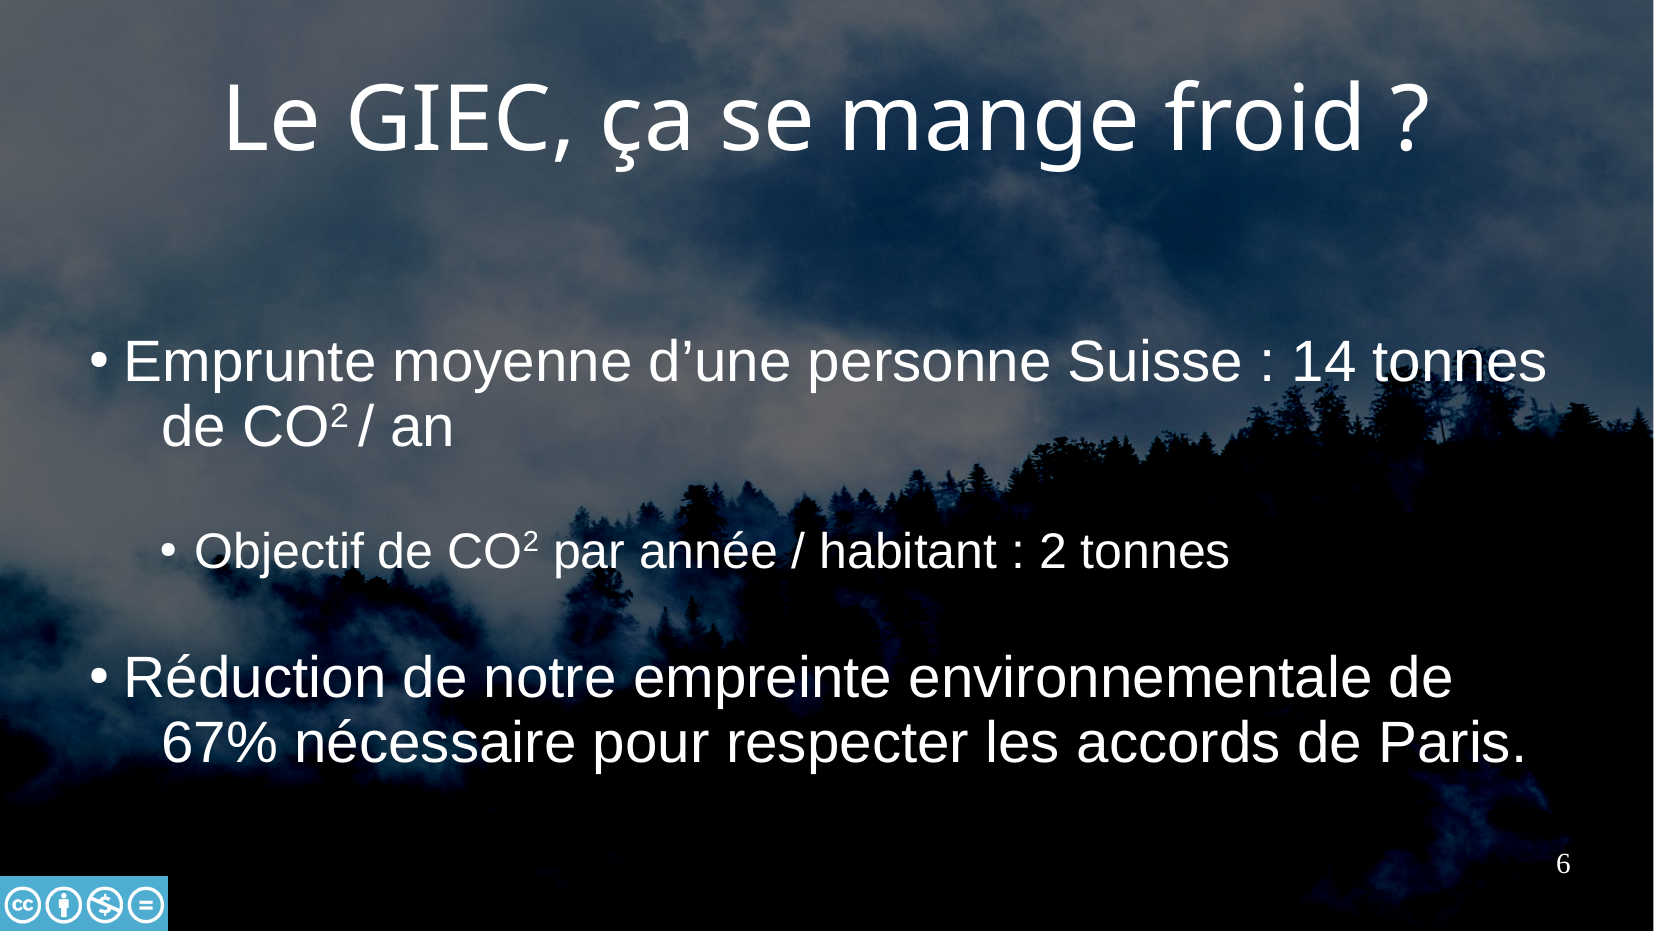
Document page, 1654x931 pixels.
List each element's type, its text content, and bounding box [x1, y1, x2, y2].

subtitle Emprunte moyenne d’une personne Suisse : 14 tonnes de CO2 / an Objectif de CO2 par année / habitant : 2 tonnes Réduction de notre empreinte environnementale de 67% nécessaire pour respecter les accords de Paris. [88, 205, 1577, 833]
picture [0, 876, 168, 931]
title Le GIEC, ça se mange froid ? [82, 37, 1571, 193]
